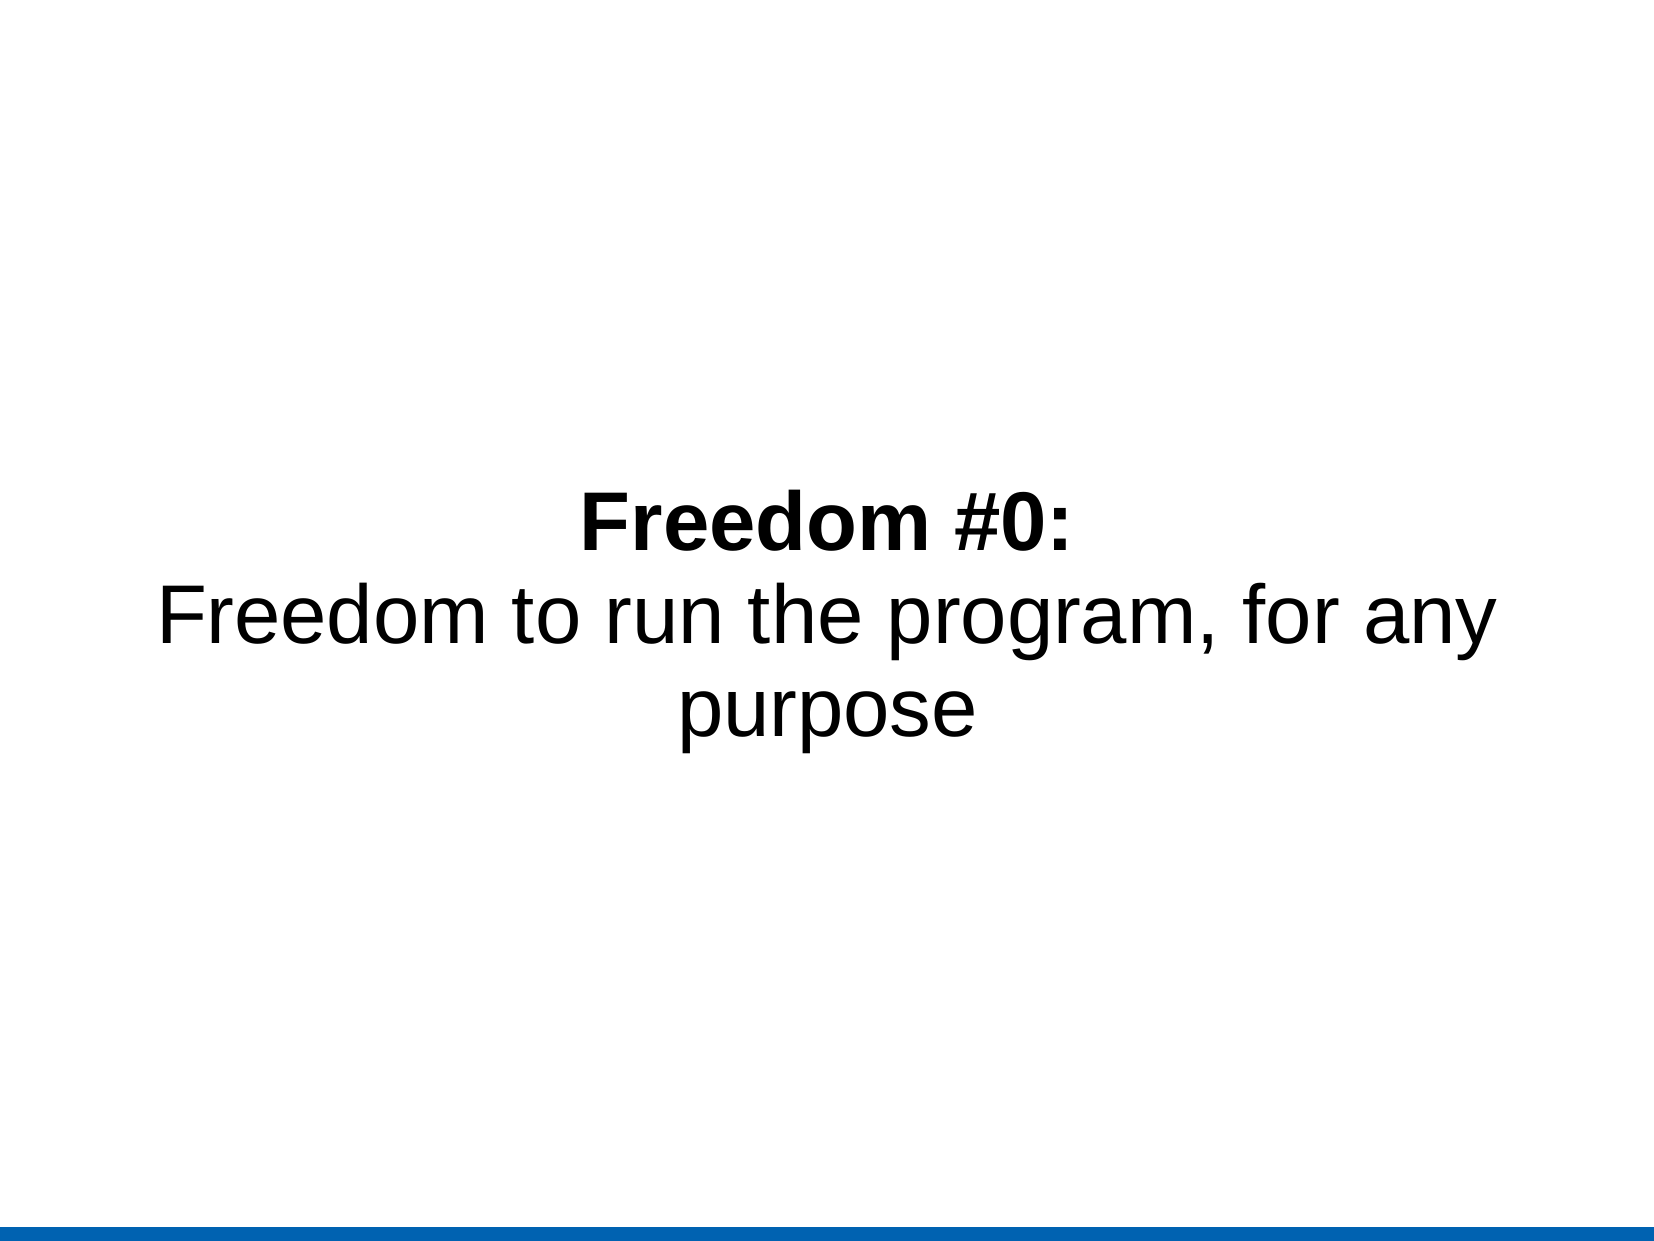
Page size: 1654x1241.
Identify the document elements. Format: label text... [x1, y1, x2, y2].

subtitle Freedom #0: Freedom to run the program, for any purpose [121, 112, 1534, 1117]
